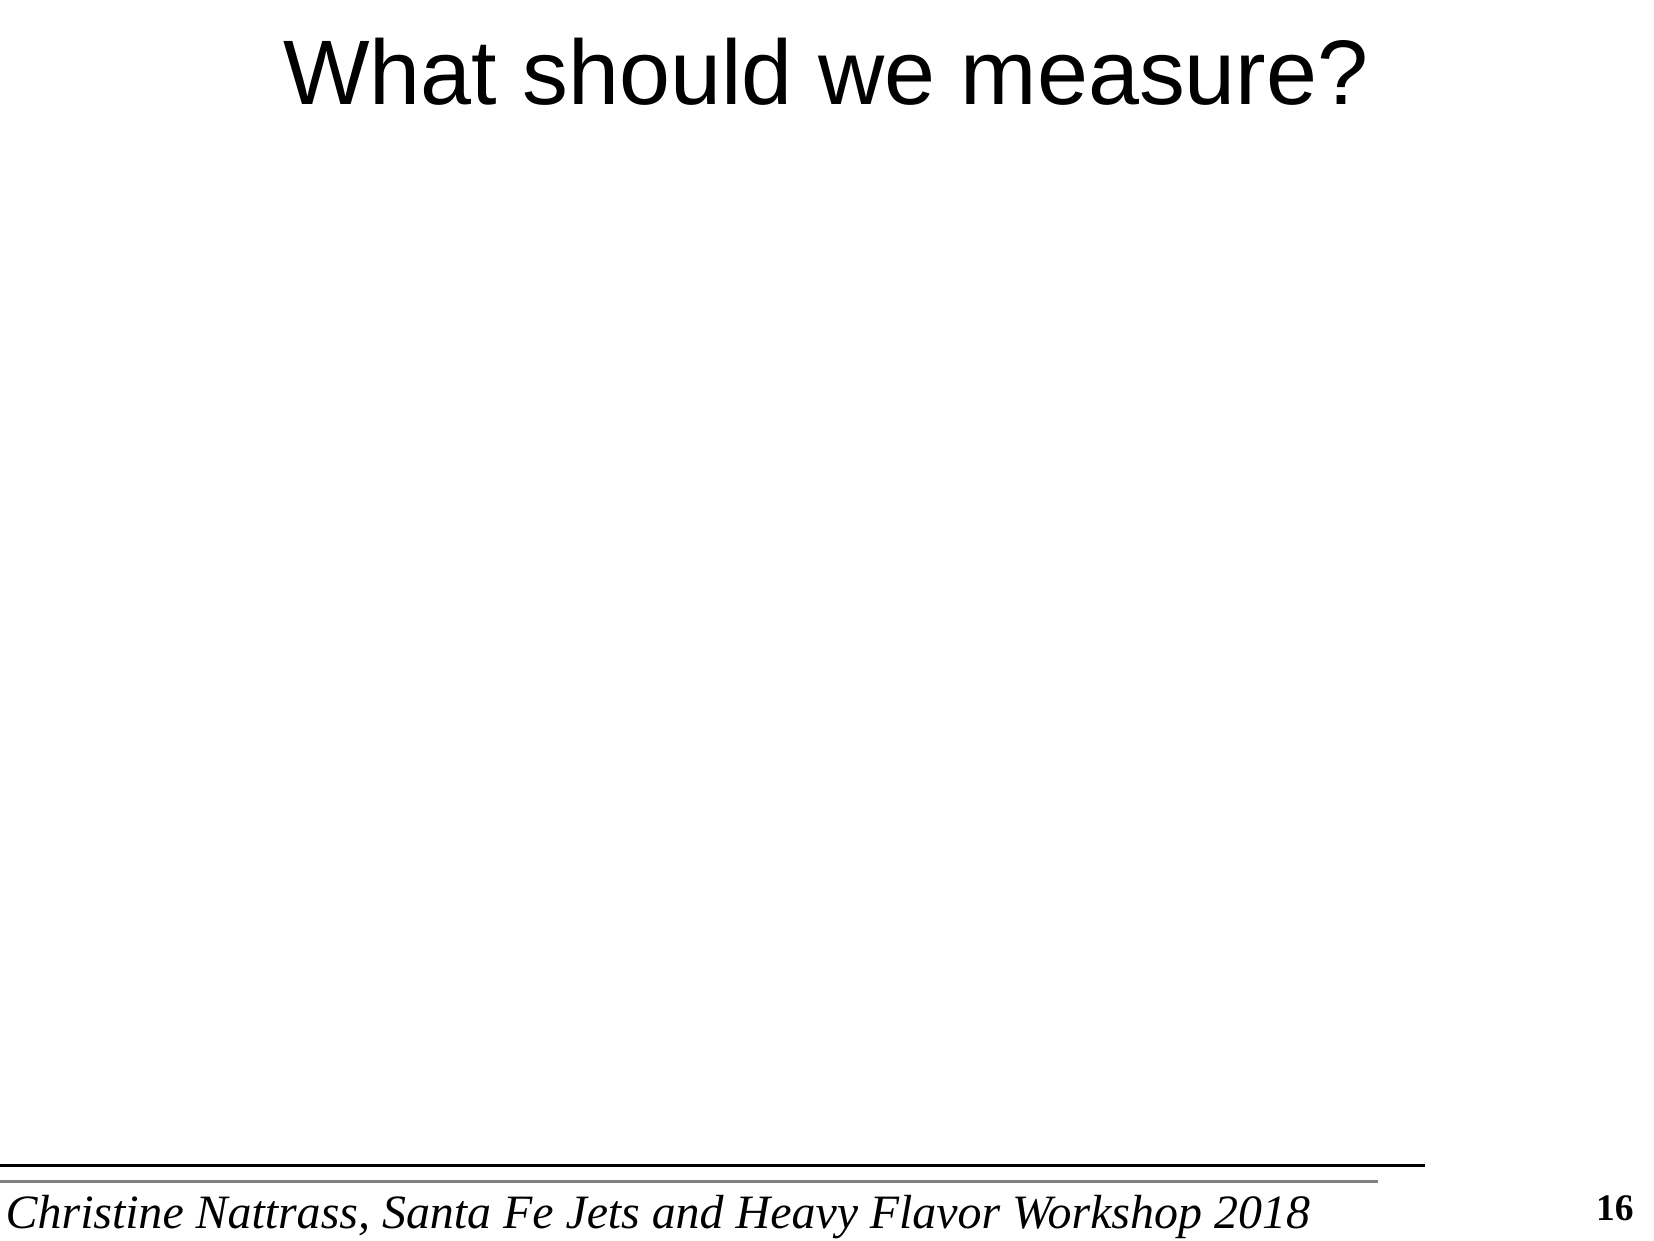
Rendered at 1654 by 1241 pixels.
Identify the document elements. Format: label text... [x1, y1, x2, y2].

title What should we measure? [82, 13, 1571, 132]
